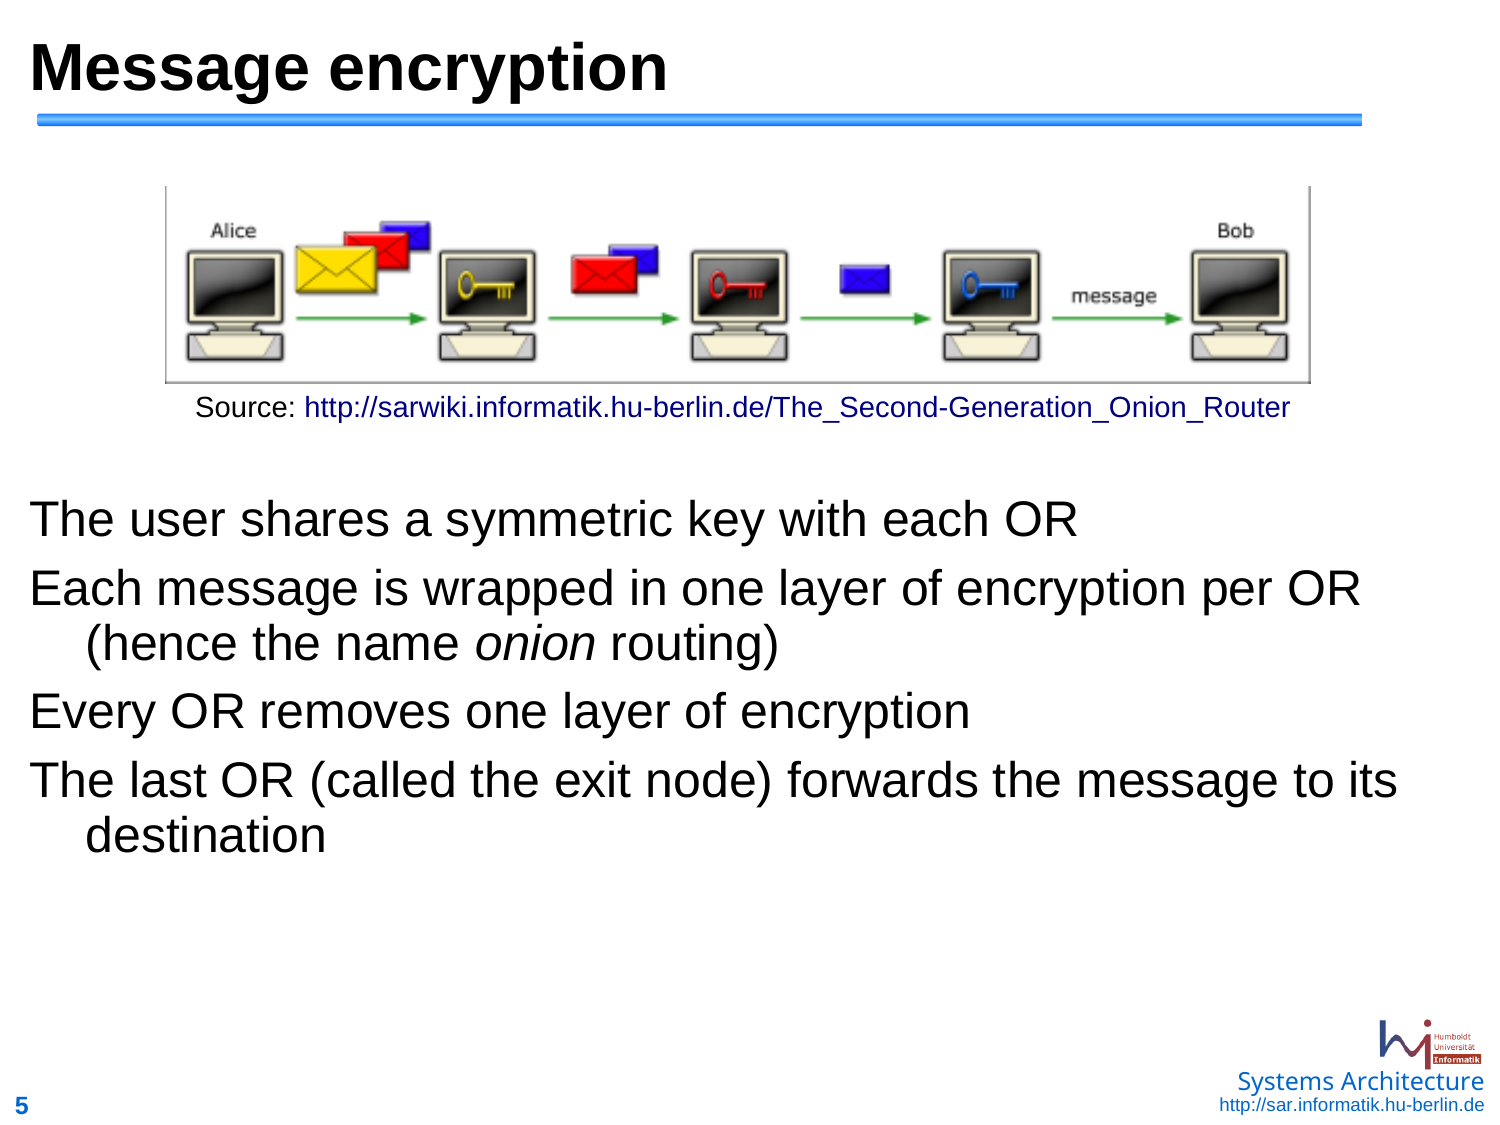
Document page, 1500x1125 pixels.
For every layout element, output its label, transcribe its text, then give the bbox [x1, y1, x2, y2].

list Source: http://sarwiki.informatik.hu-berlin.de/The_Second-Generation_Onion_Router [180, 383, 1320, 558]
list The user shares a symmetric key with each OR Each message is wrapped in one layer of encryption per OR (hence the name onion routing) Every OR removes one layer of encryption The last OR (called the exit node) forwards the message to its destination [29, 491, 1500, 886]
picture [165, 186, 1311, 384]
title Message encryption [29, 26, 1500, 108]
picture [1376, 1016, 1483, 1071]
